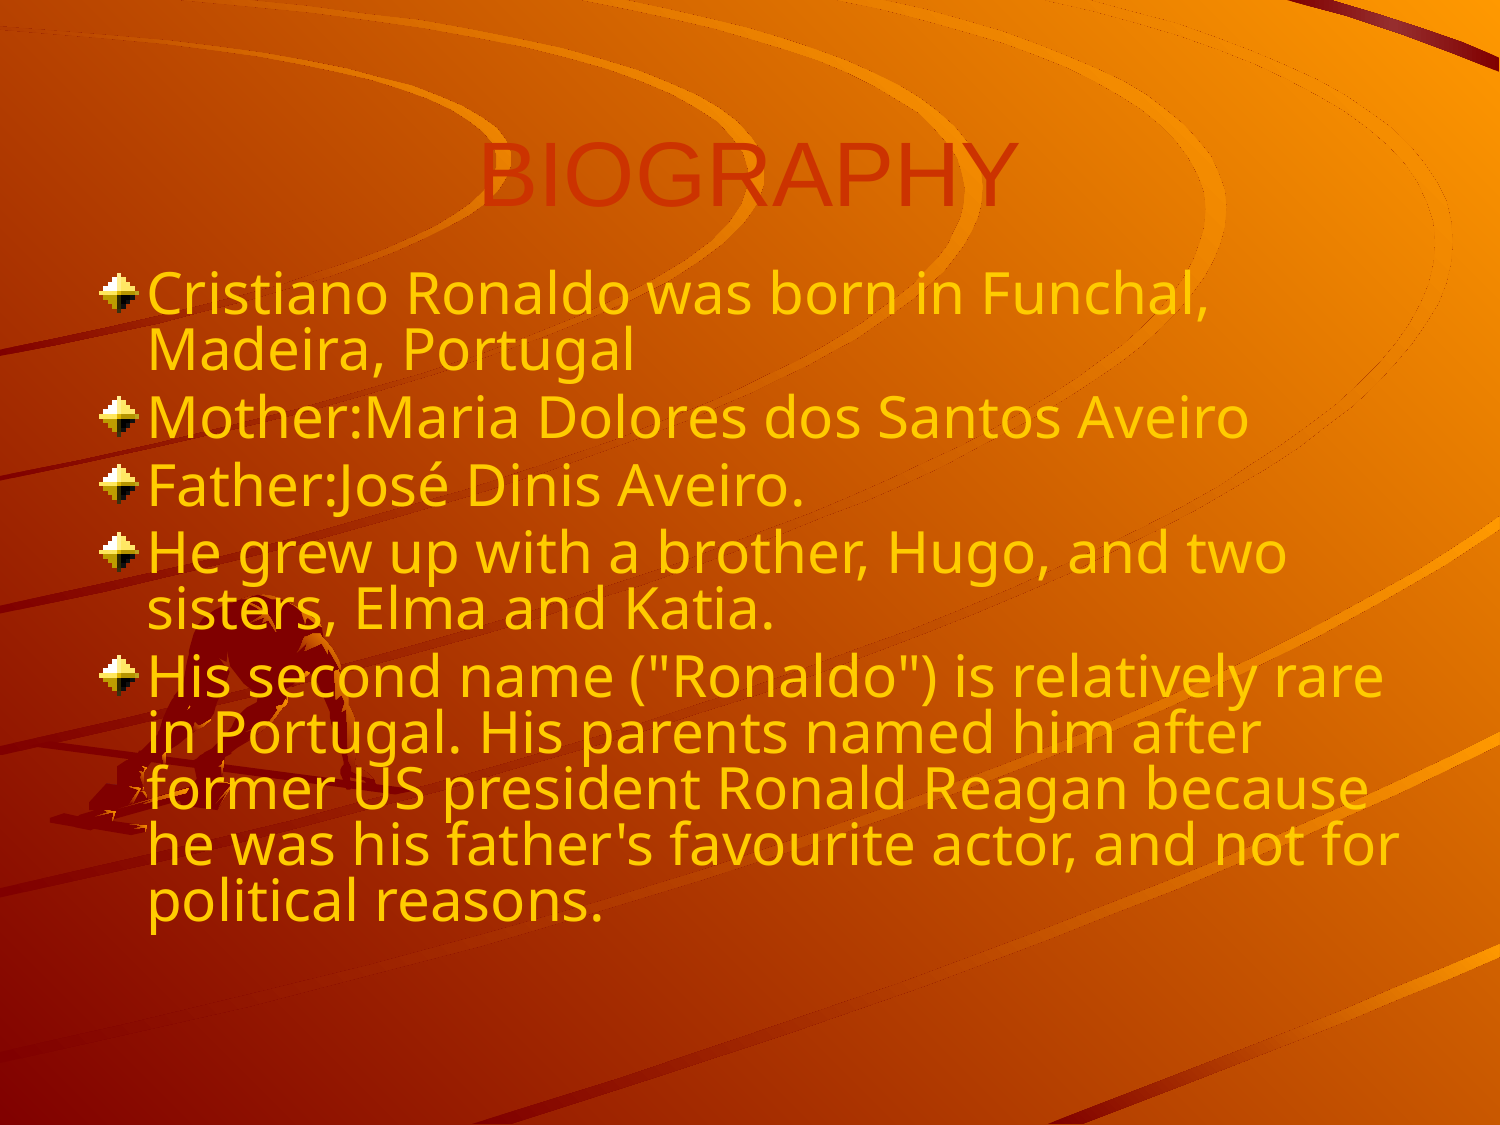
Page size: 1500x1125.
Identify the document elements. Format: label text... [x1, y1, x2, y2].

list Cristiano Ronaldo was born in Funchal, Madeira, Portugal Mother:Maria Dolores dos Santos Aveiro Father:José Dinis Aveiro. He grew up with a brother, Hugo, and two sisters, Elma and Katia. His second name ("Ronaldo") is relatively rare in Portugal. His parents named him after former US president Ronald Reagan because he was his father's favourite actor, and not for political reasons. [75, 262, 1425, 1006]
title BIOGRAPHY [75, 26, 1425, 233]
